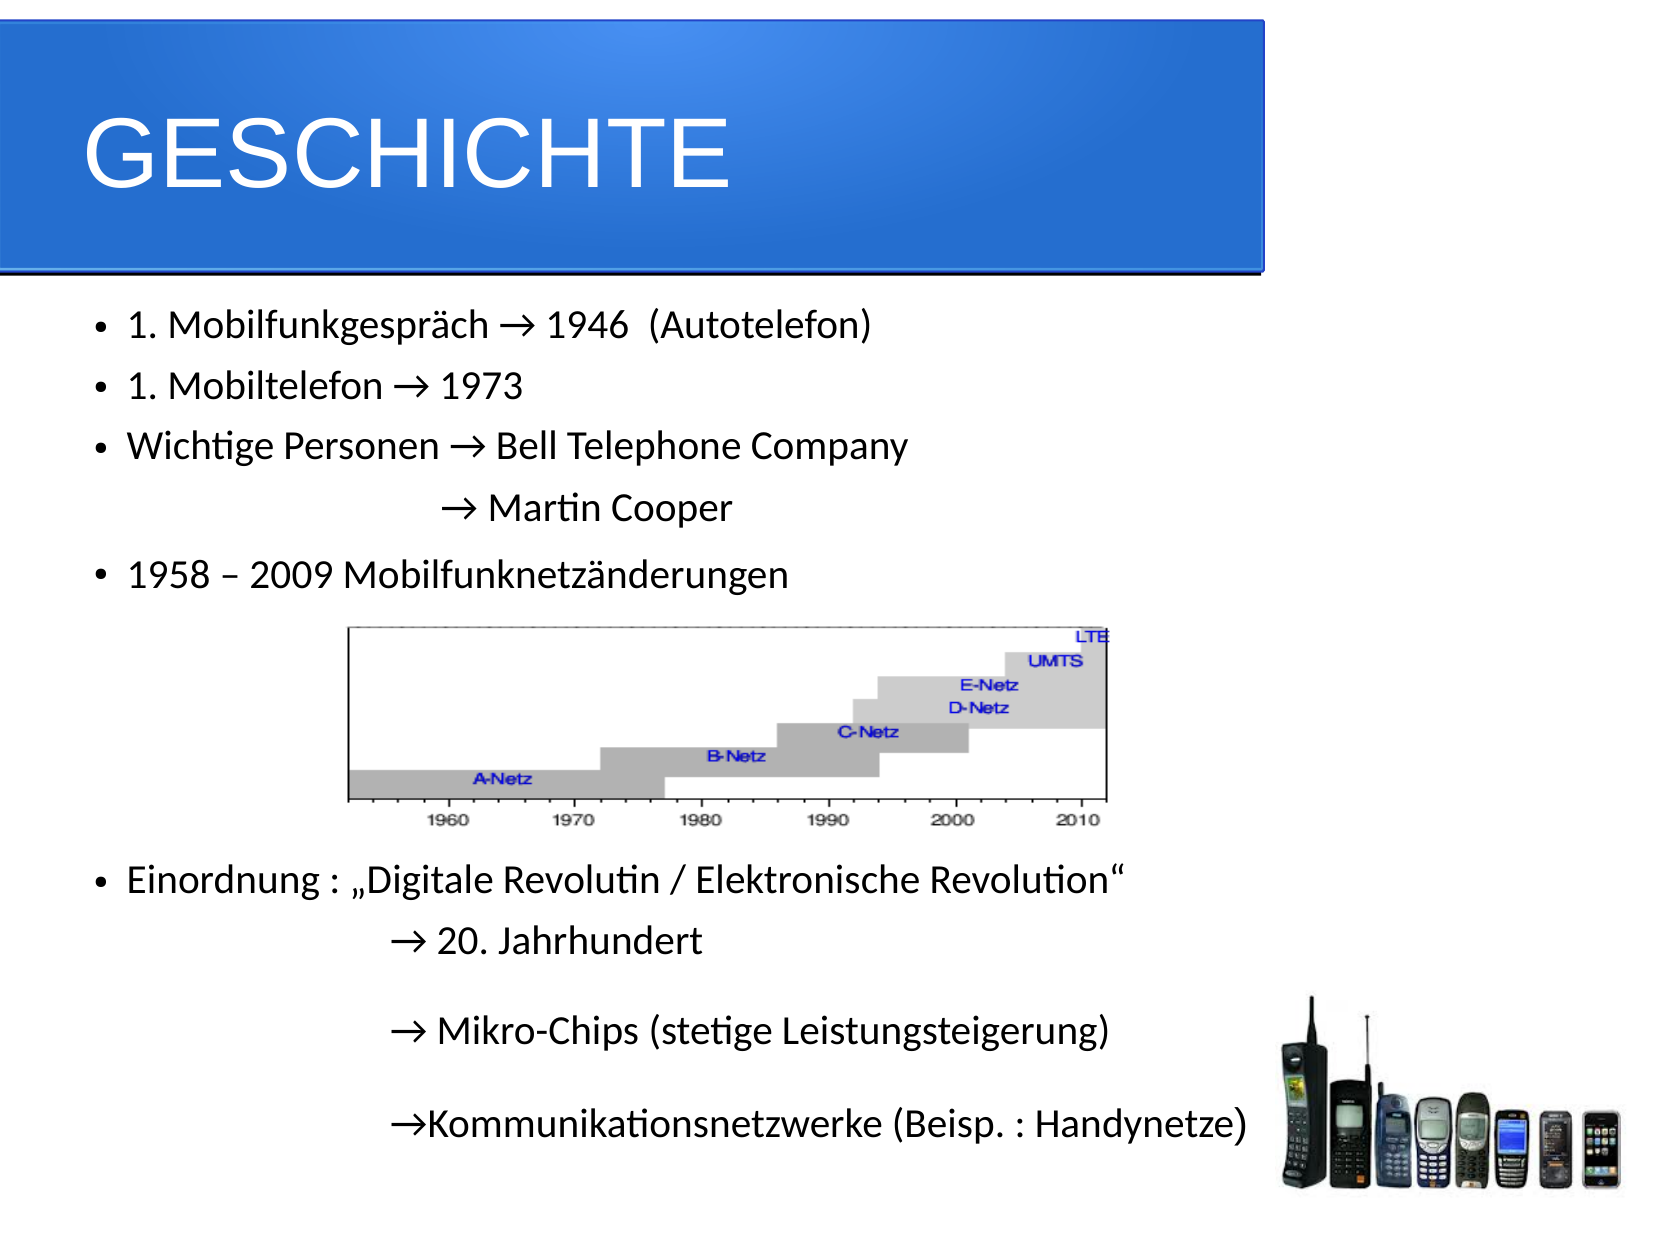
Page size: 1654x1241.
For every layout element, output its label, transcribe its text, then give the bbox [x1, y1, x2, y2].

picture [1275, 980, 1630, 1217]
list 1. Mobilfunkgespräch → 1946 (Autotelefon) 1. Mobiltelefon → 1973 Wichtige Personen → Bell Telephone Company → Martin Cooper 1958 – 2009 Mobilfunknetzänderungen Einordnung : „Digitale Revolutin / Elektronische Revolution“ → 20. Jahrhundert → Mikro-Chips (stetige Leistungsteigerung) →Kommunikationsnetzwerke (Beisp. : Handynetze) [82, 307, 1538, 1241]
title GESCHICHTE [82, 49, 1250, 257]
picture [310, 614, 1146, 827]
